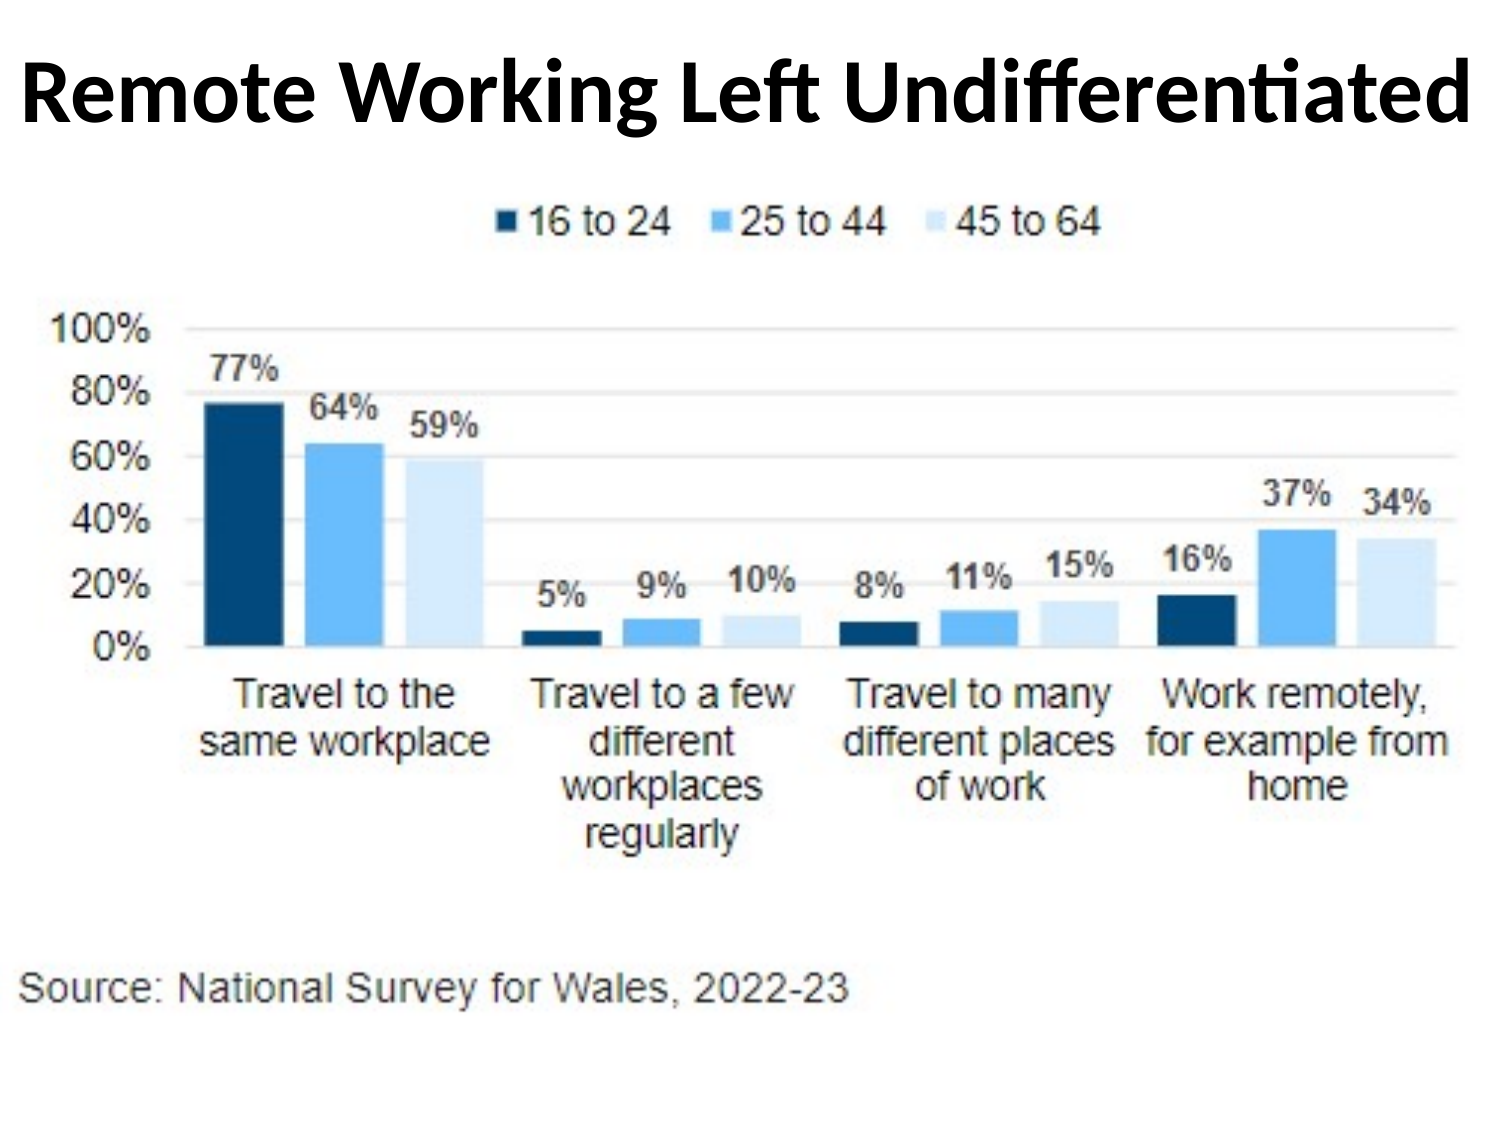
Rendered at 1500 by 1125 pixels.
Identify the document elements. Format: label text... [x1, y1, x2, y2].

picture [0, 156, 1500, 1039]
text_box Remote Working Left Undifferentiated [5, 23, 1500, 150]
